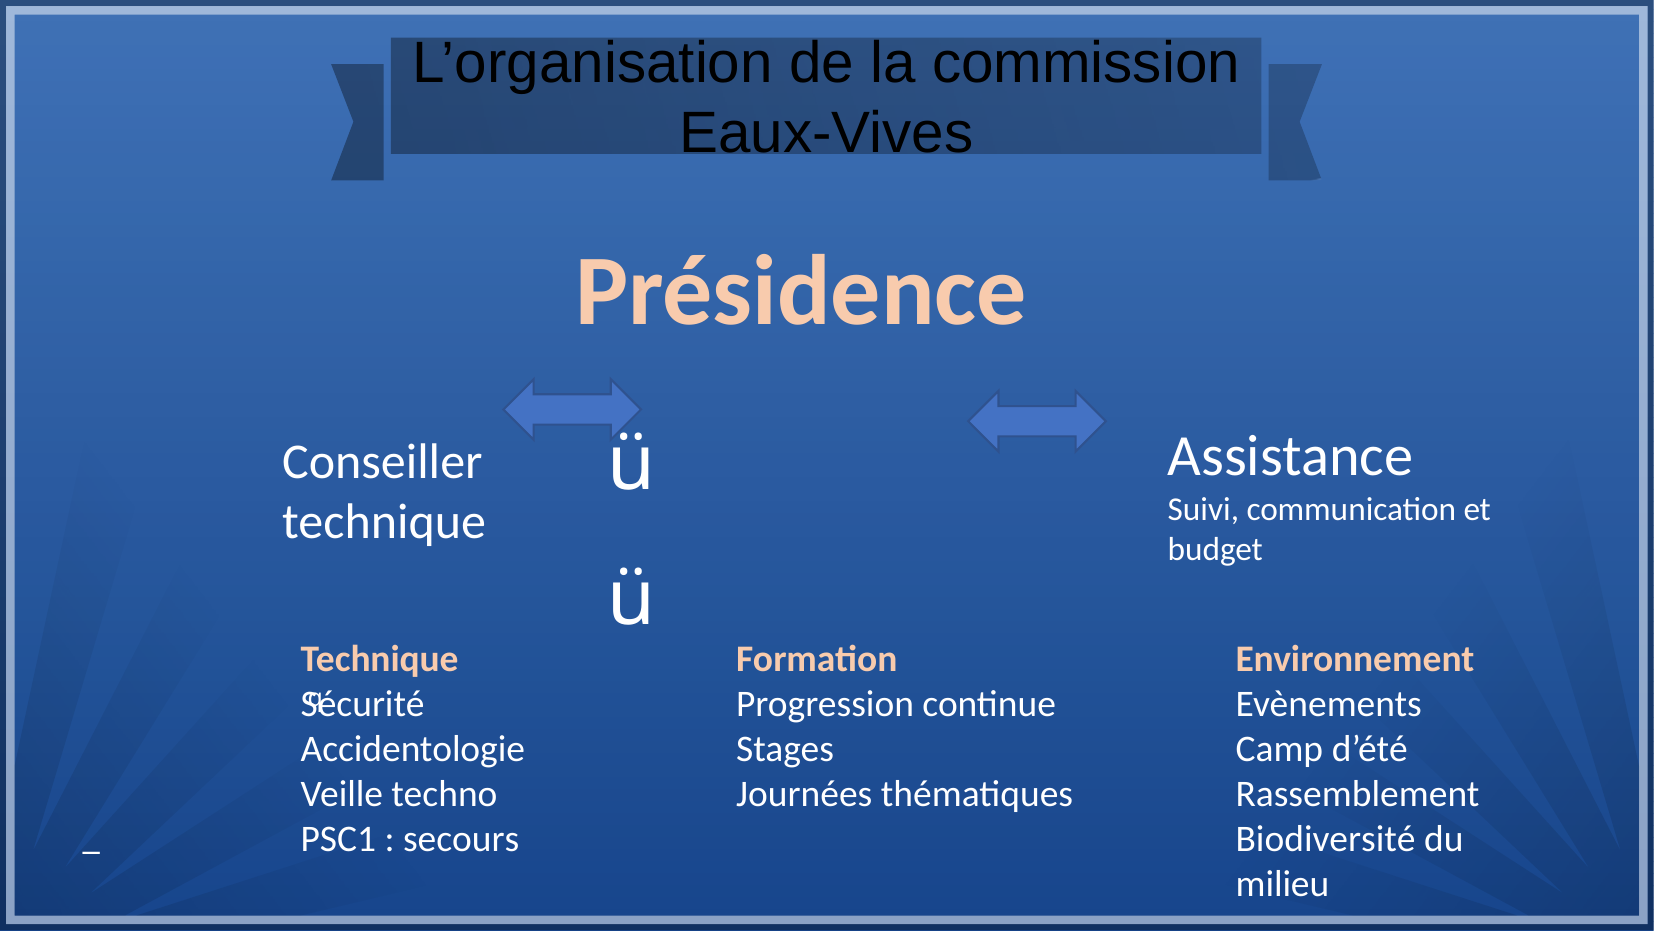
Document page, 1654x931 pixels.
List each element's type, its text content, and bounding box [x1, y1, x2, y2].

text_box Environnement Evènements Camp d’été Rassemblement Biodiversité du milieu [1220, 626, 1556, 915]
text_box [503, 379, 642, 440]
text_box Conseiller technique [267, 421, 551, 558]
text_box Formation Progression continue Stages Journées thématiques [721, 626, 1124, 824]
title L’organisation de la commission Eaux-Vives [389, 23, 1264, 166]
text_box [968, 390, 1106, 452]
text_box Assistance Suivi, communication et budget [1152, 409, 1556, 577]
text_box Présidence [534, 205, 1042, 355]
list [82, 200, 1571, 872]
text_box Technique Sécurité Accidentologie Veille techno PSC1 : secours [285, 626, 570, 870]
